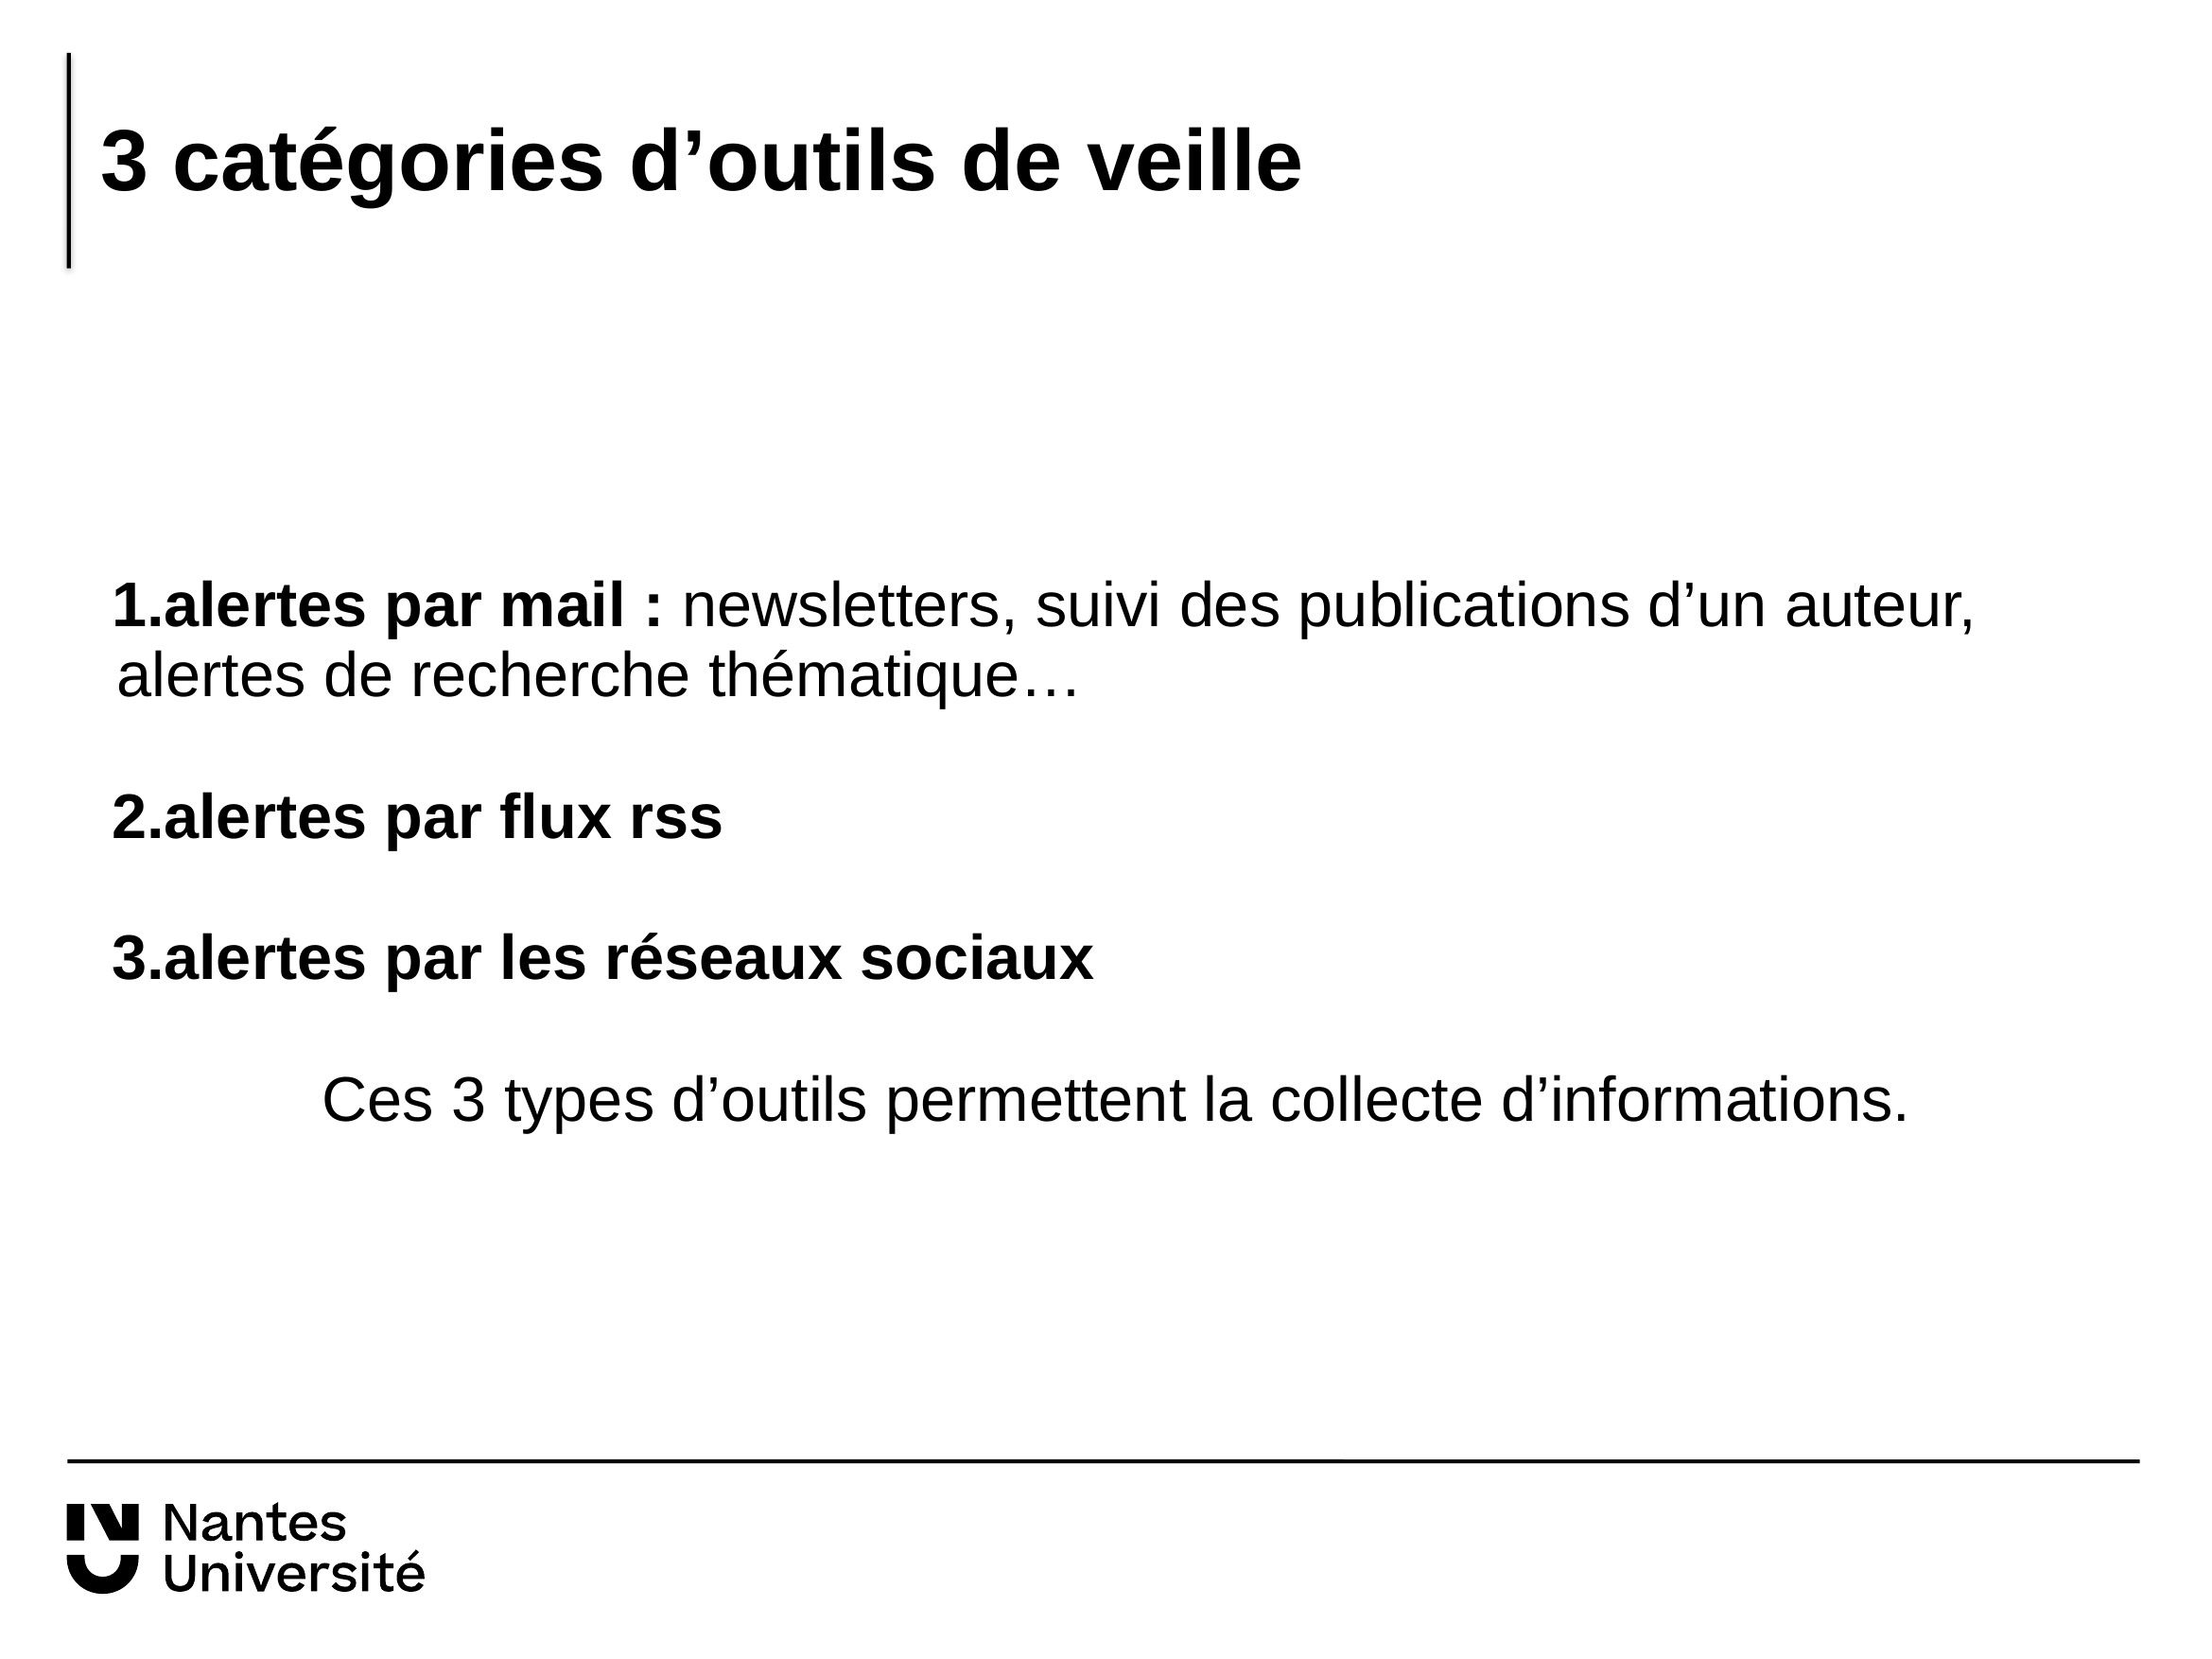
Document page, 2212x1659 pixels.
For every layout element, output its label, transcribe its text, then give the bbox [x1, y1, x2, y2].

title 3 catégories d’outils de veille [100, 106, 2023, 215]
subtitle alertes par mail : newsletters, suivi des publications d’un auteur, alertes de recherche thématique… alertes par flux rss alertes par les réseaux sociaux Ces 3 types d’outils permettent la collecte d’informations. [83, 362, 2123, 1341]
